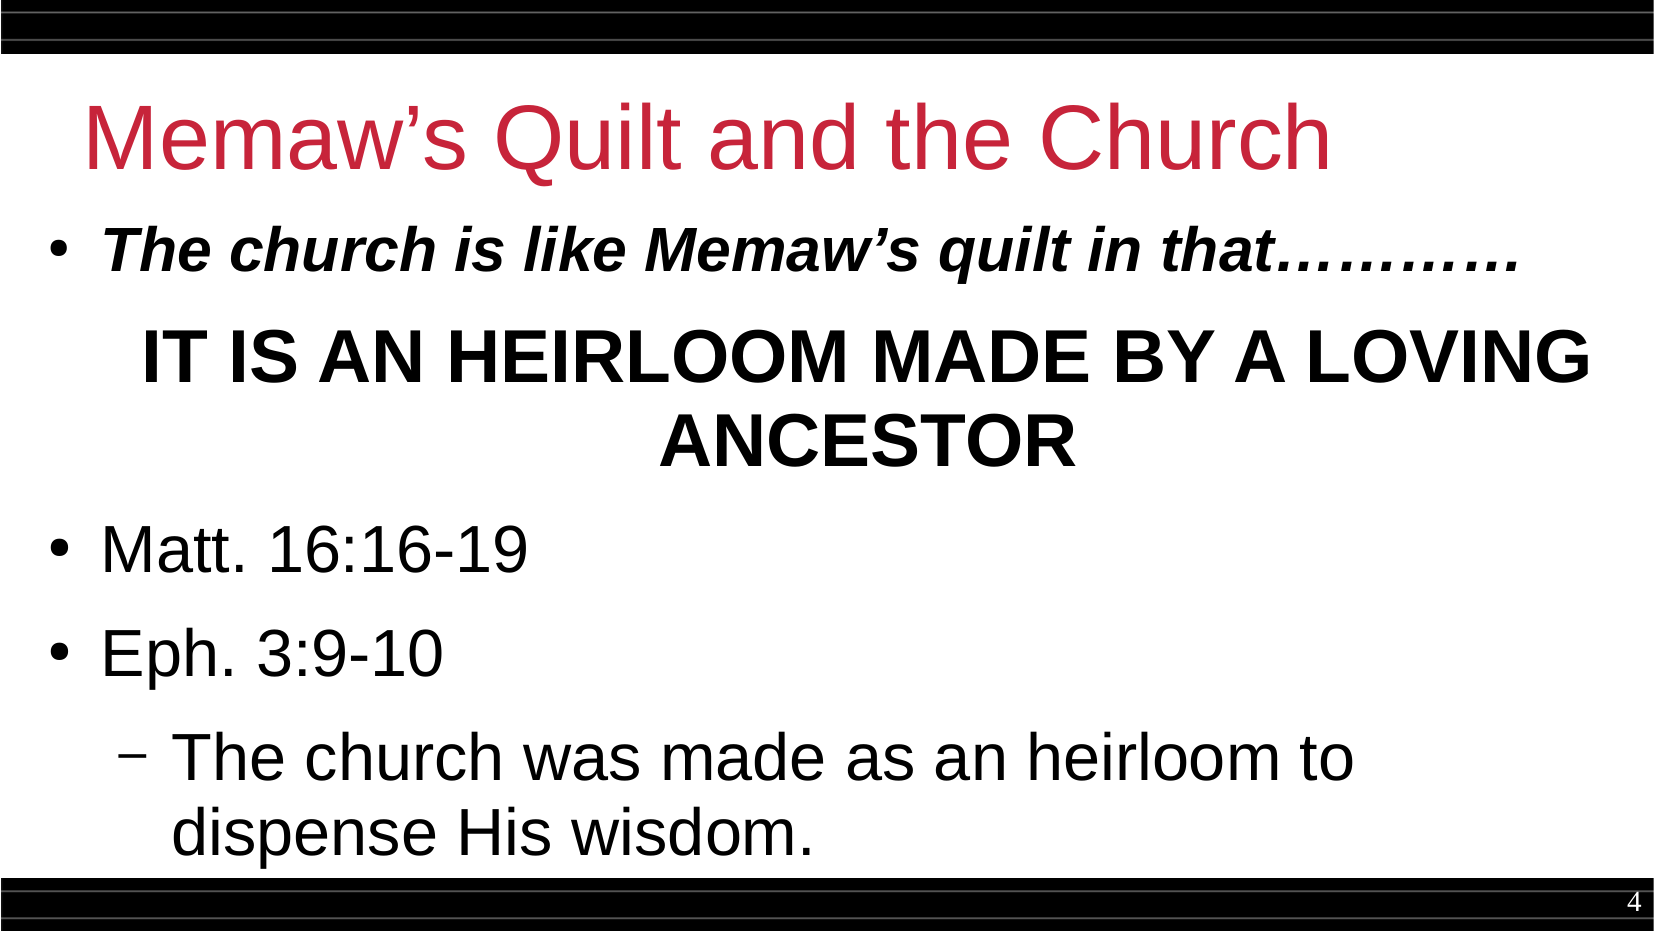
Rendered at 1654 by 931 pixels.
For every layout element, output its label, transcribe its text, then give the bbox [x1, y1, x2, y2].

picture [1, 878, 1654, 931]
list The church is like Memaw’s quilt in that………… IT IS AN HEIRLOOM MADE BY A LOVING ANCESTOR Matt. 16:16-19 Eph. 3:9-10 The church was made as an heirloom to dispense His wisdom. [30, 215, 1636, 871]
title Memaw’s Quilt and the Church [82, 60, 1571, 215]
picture [1, 0, 1654, 54]
